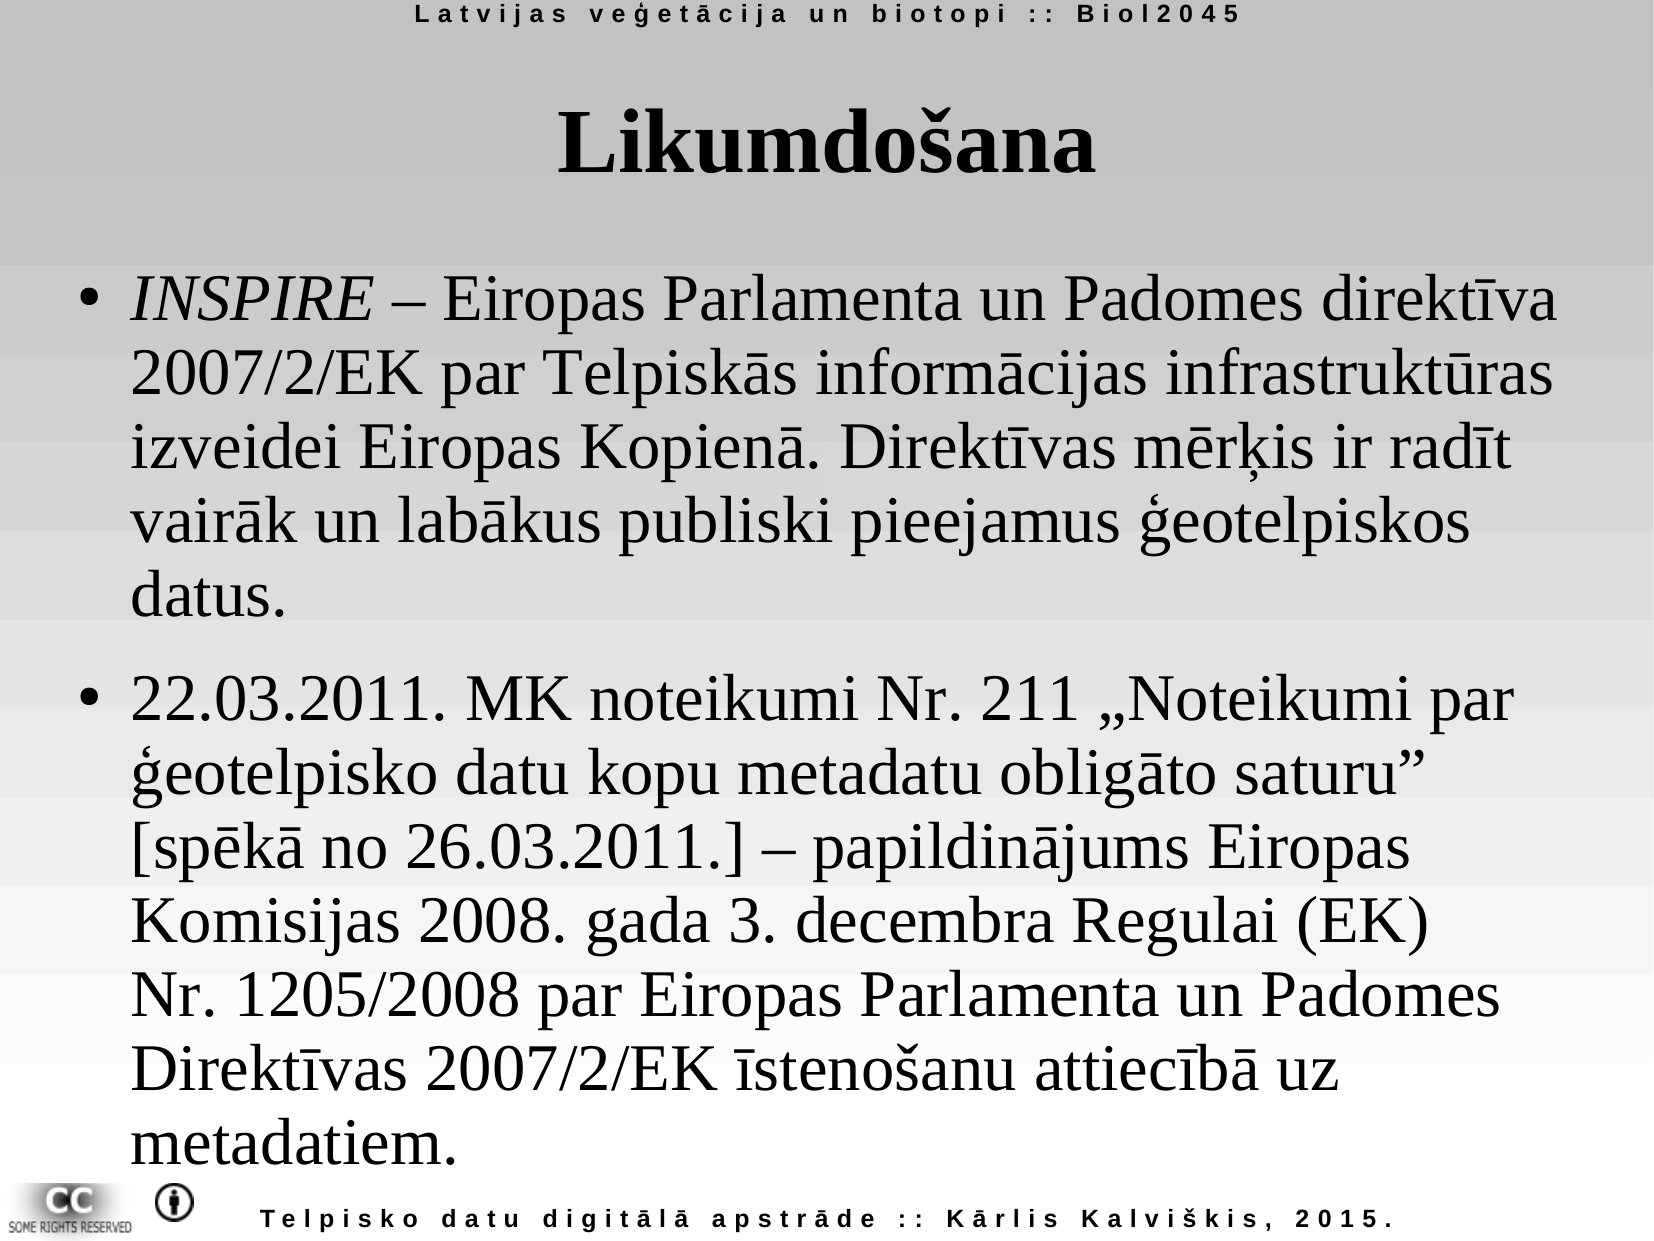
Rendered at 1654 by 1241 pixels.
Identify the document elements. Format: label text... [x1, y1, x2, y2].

picture [0, 0, 1654, 1241]
list INSPIRE – Eiropas Parlamenta un Padomes direktīva 2007/2/EK par Telpiskās informācijas infrastruktūras izveidei Eiropas Kopienā. Direktīvas mērķis ir radīt vairāk un labākus publiski pieejamus ģeotelpiskos datus. 22.03.2011. MK noteikumi Nr. 211 „Noteikumi par ģeotelpisko datu kopu metadatu obligāto saturu” [spēkā no 26.03.2011.] – papildinājums Eiropas Komisijas 2008. gada 3. decembra Regulai (EK) Nr. 1205/2008 par Eiropas Parlamenta un Padomes Direktīvas 2007/2/EK īstenošanu attiecībā uz metadatiem. [59, 261, 1596, 1180]
title Likumdošana [59, 37, 1596, 246]
